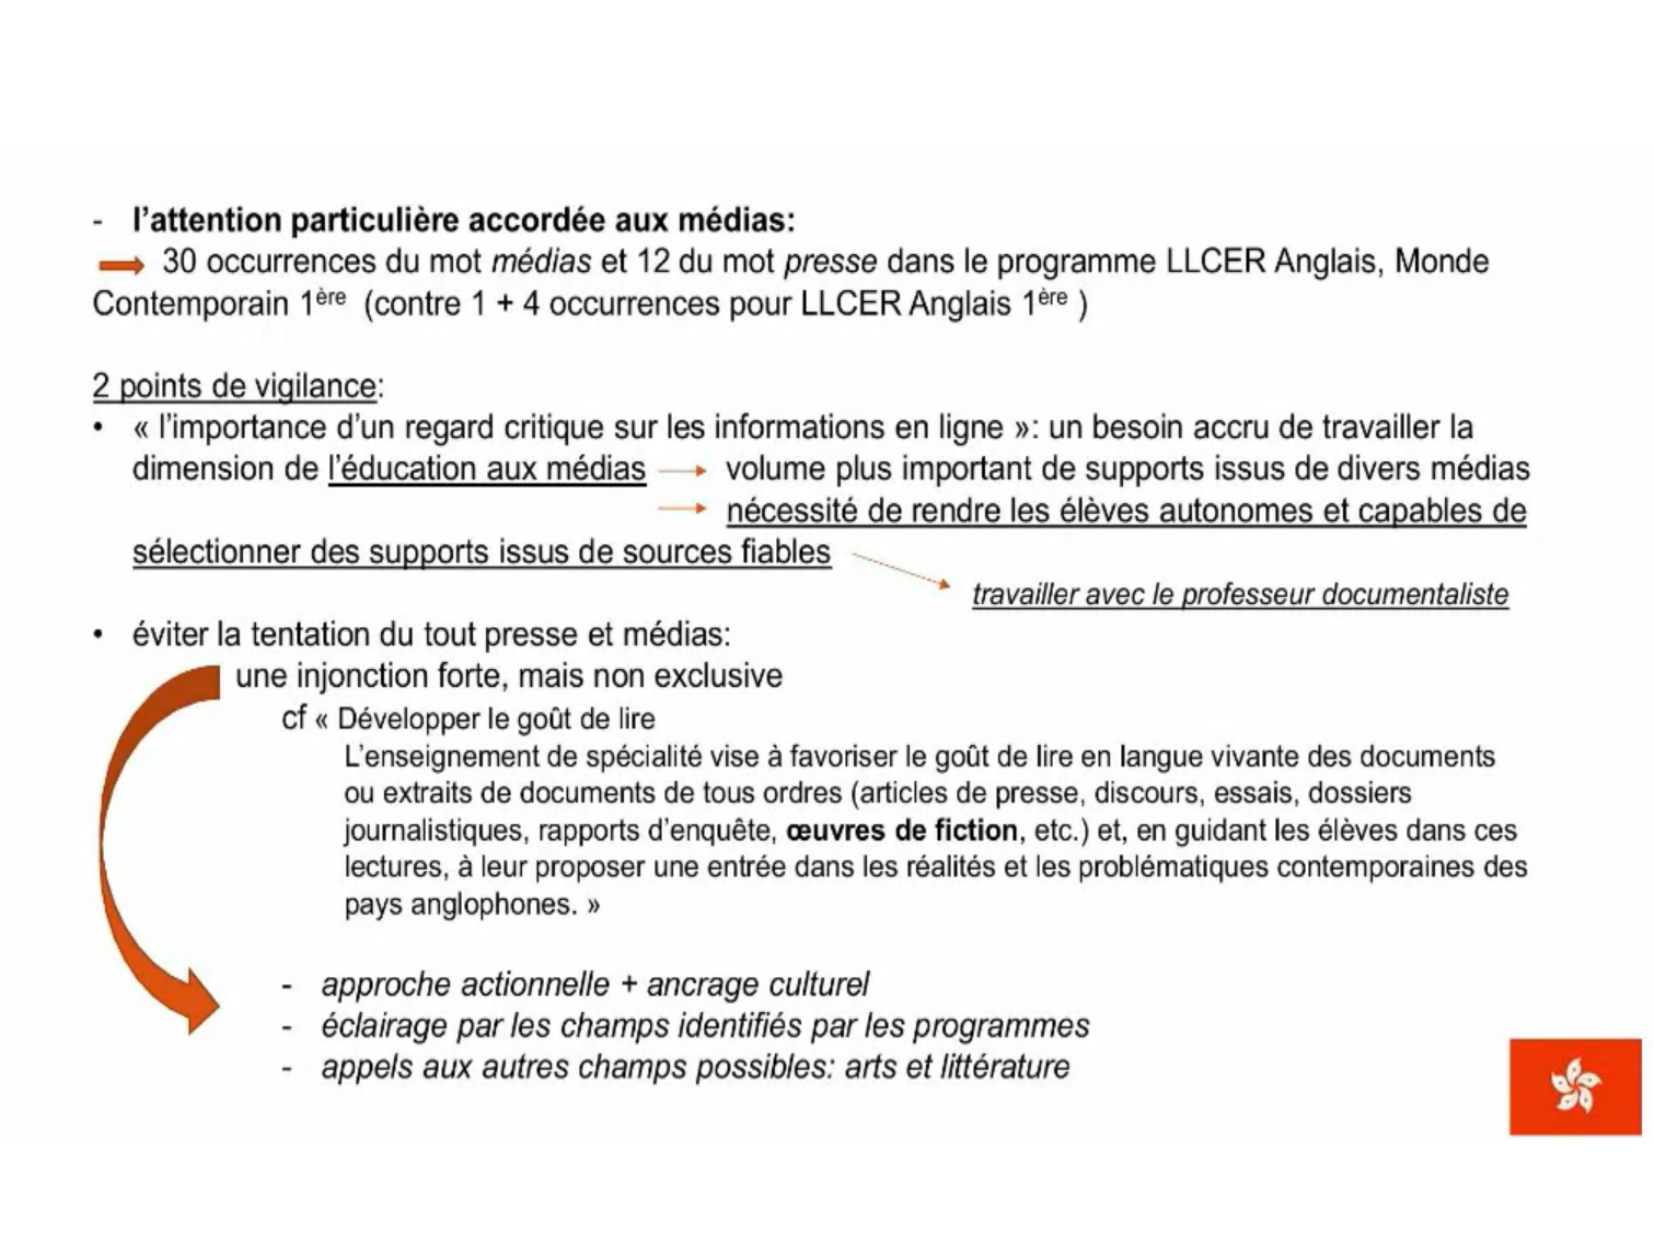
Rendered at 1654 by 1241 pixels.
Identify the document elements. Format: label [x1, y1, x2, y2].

picture [0, 147, 1654, 1142]
